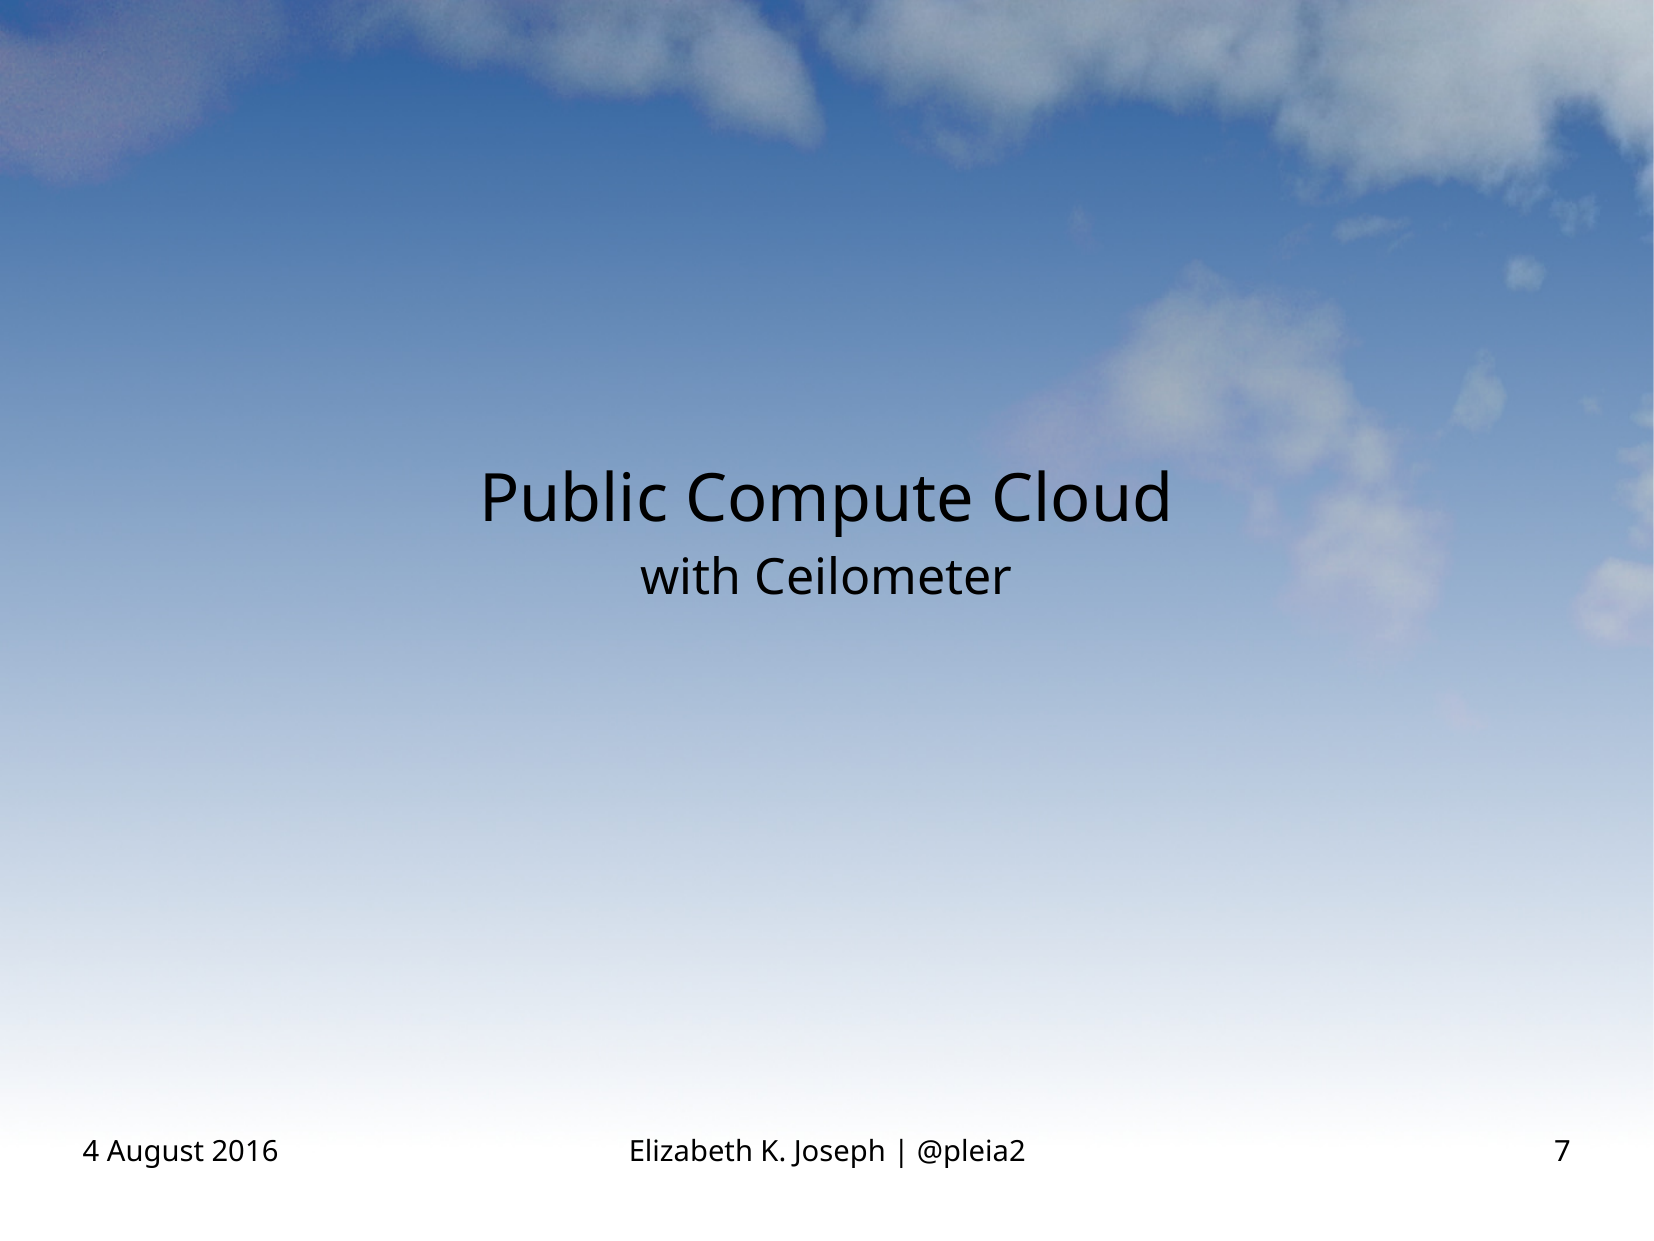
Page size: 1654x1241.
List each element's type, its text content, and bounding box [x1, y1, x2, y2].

subtitle Public Compute Cloud with Ceilometer [82, 49, 1571, 1010]
picture [0, 0, 1654, 1241]
